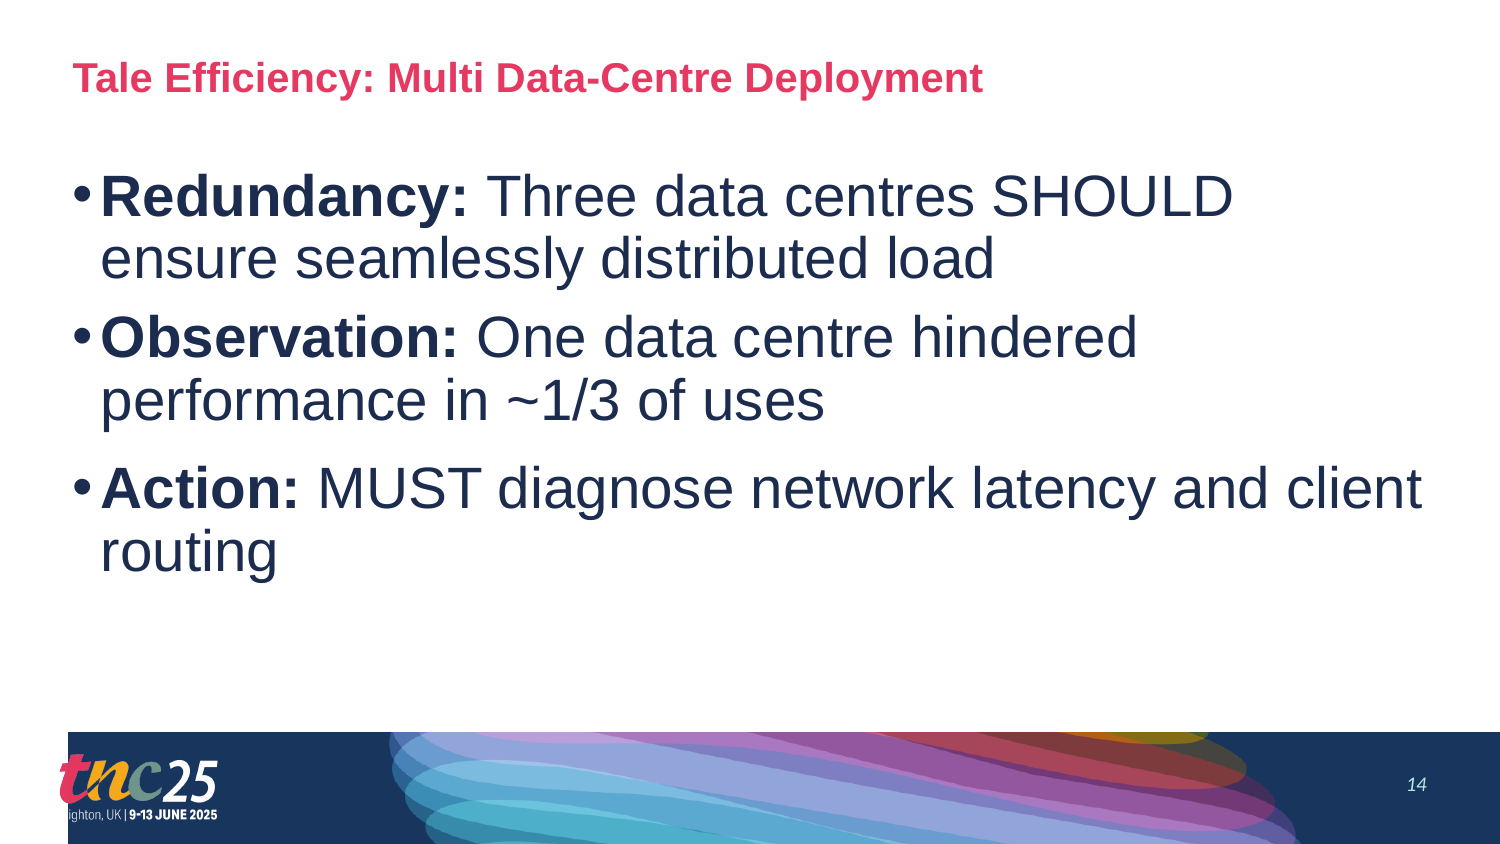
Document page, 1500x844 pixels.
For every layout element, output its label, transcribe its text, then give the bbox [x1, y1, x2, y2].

title Tale Efficiency: Multi Data-Centre Deployment [57, 21, 1442, 136]
list Redundancy: Three data centres SHOULD ensure seamlessly distributed load Observation: One data centre hindered performance in ~1/3 of uses Action: MUST diagnose network latency and client routing [57, 158, 1443, 709]
picture [57, 754, 218, 824]
picture [344, 732, 1500, 844]
